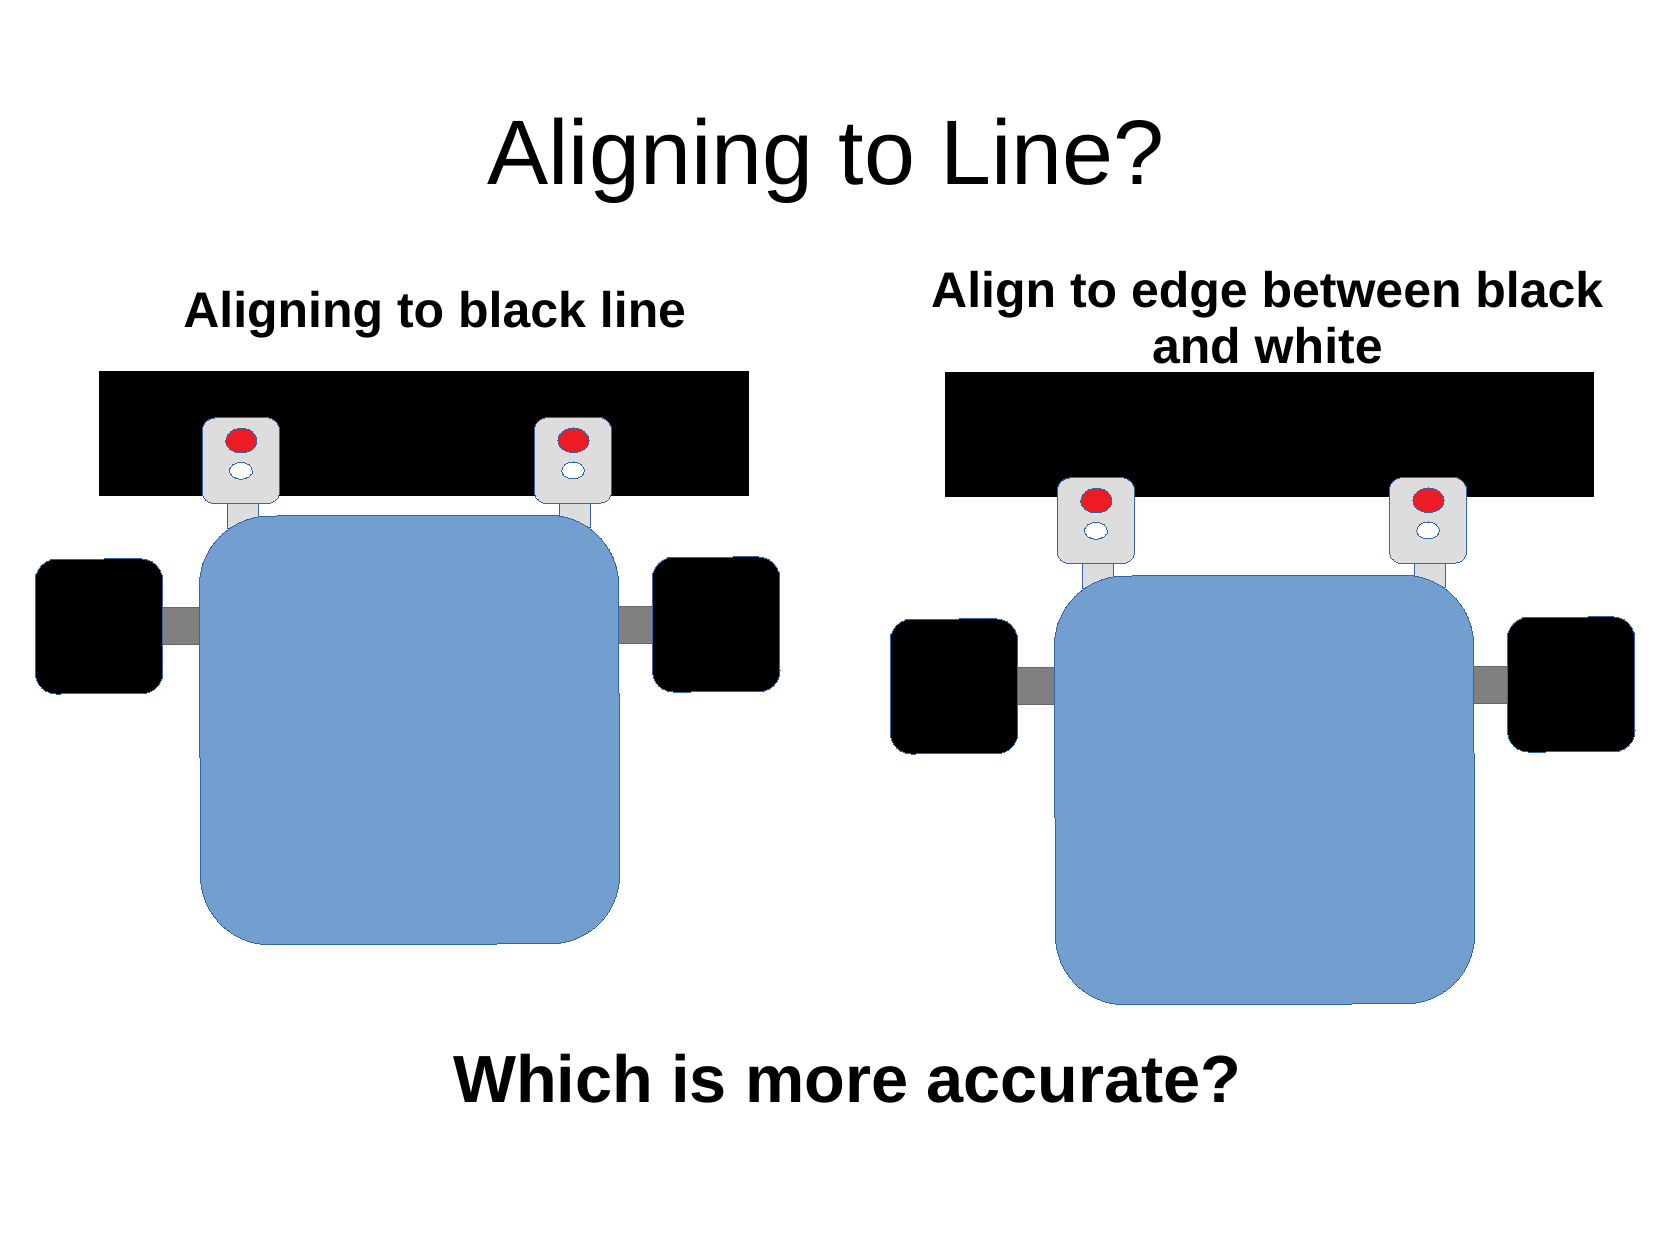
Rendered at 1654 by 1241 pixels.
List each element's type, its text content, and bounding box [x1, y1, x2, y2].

text_box Aligning to black line [165, 274, 706, 346]
text_box [35, 417, 781, 945]
text_box [890, 477, 1636, 1005]
title Aligning to Line? [82, 49, 1571, 257]
text_box Align to edge between black and white [915, 255, 1621, 382]
text_box Which is more accurate? [285, 1035, 1411, 1200]
